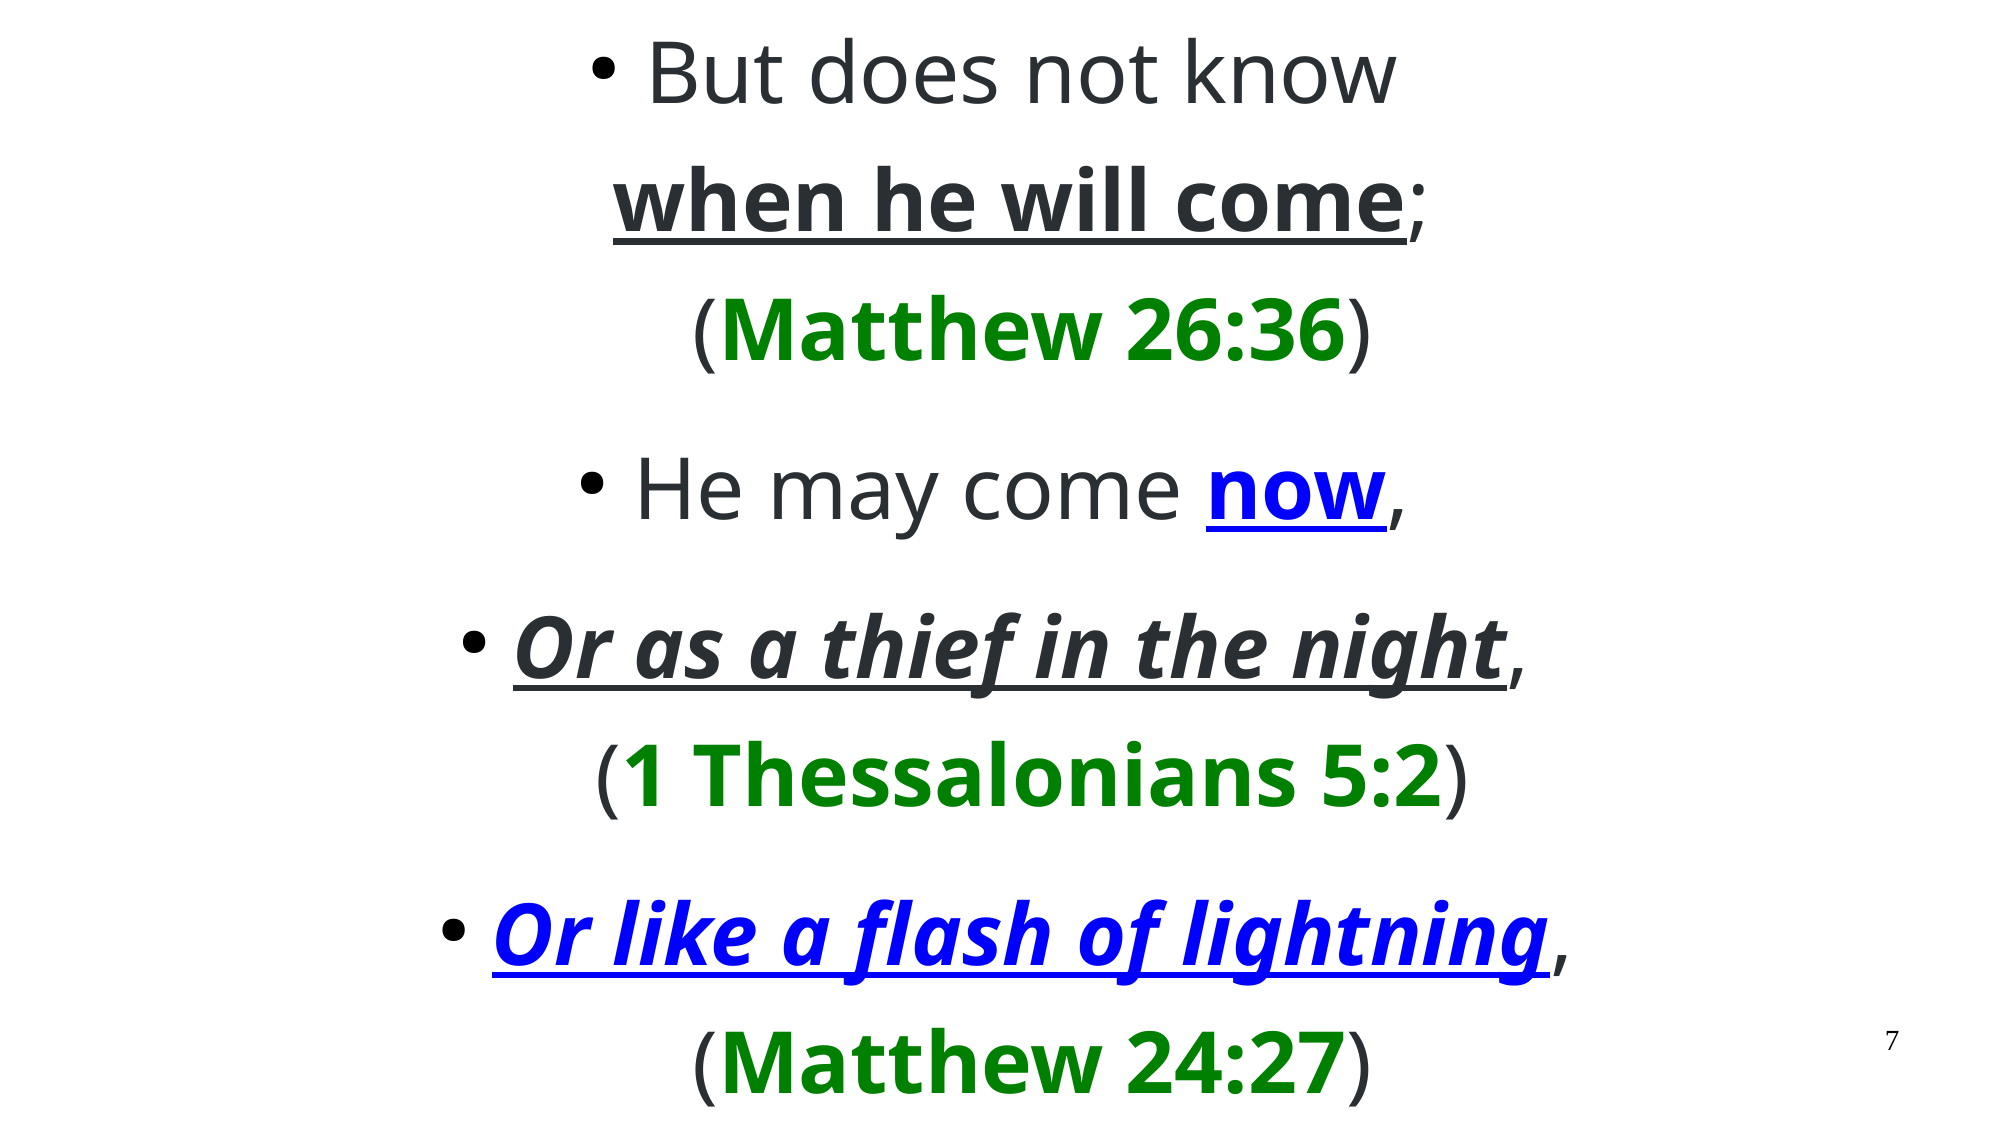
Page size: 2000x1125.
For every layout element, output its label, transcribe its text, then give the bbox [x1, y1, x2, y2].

list But does not know when he will come; (Matthew 26:36) He may come now, Or as a thief in the night, (1 Thessalonians 5:2) Or like a flash of lightning, (Matthew 24:27) [0, 0, 1996, 1123]
